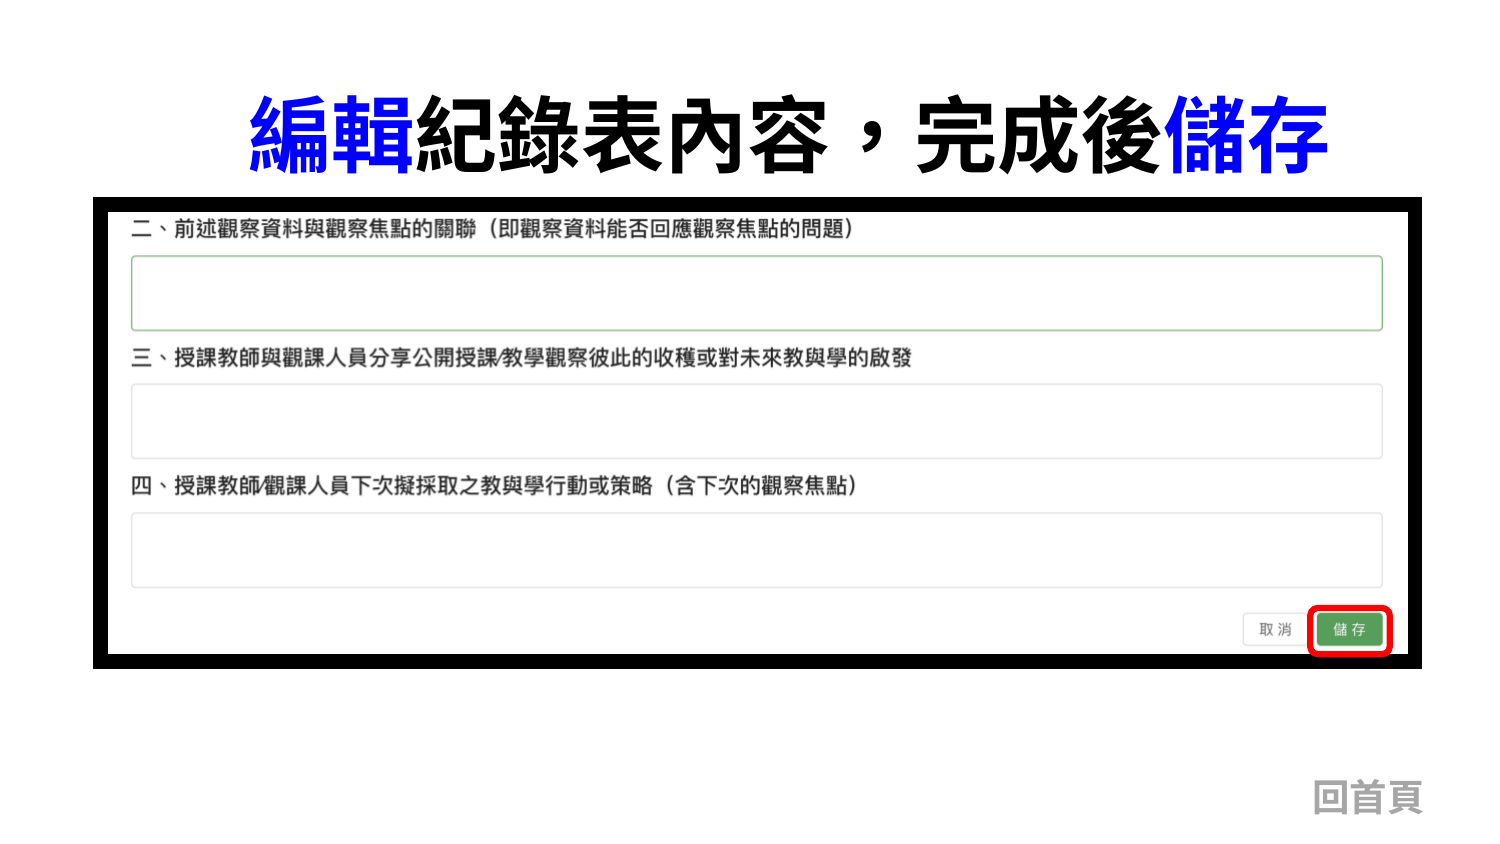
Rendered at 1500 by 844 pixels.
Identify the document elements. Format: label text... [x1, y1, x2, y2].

picture [1314, 612, 1386, 651]
title 編輯紀錄表內容，完成後儲存 [228, 76, 1351, 162]
picture [107, 211, 1408, 655]
